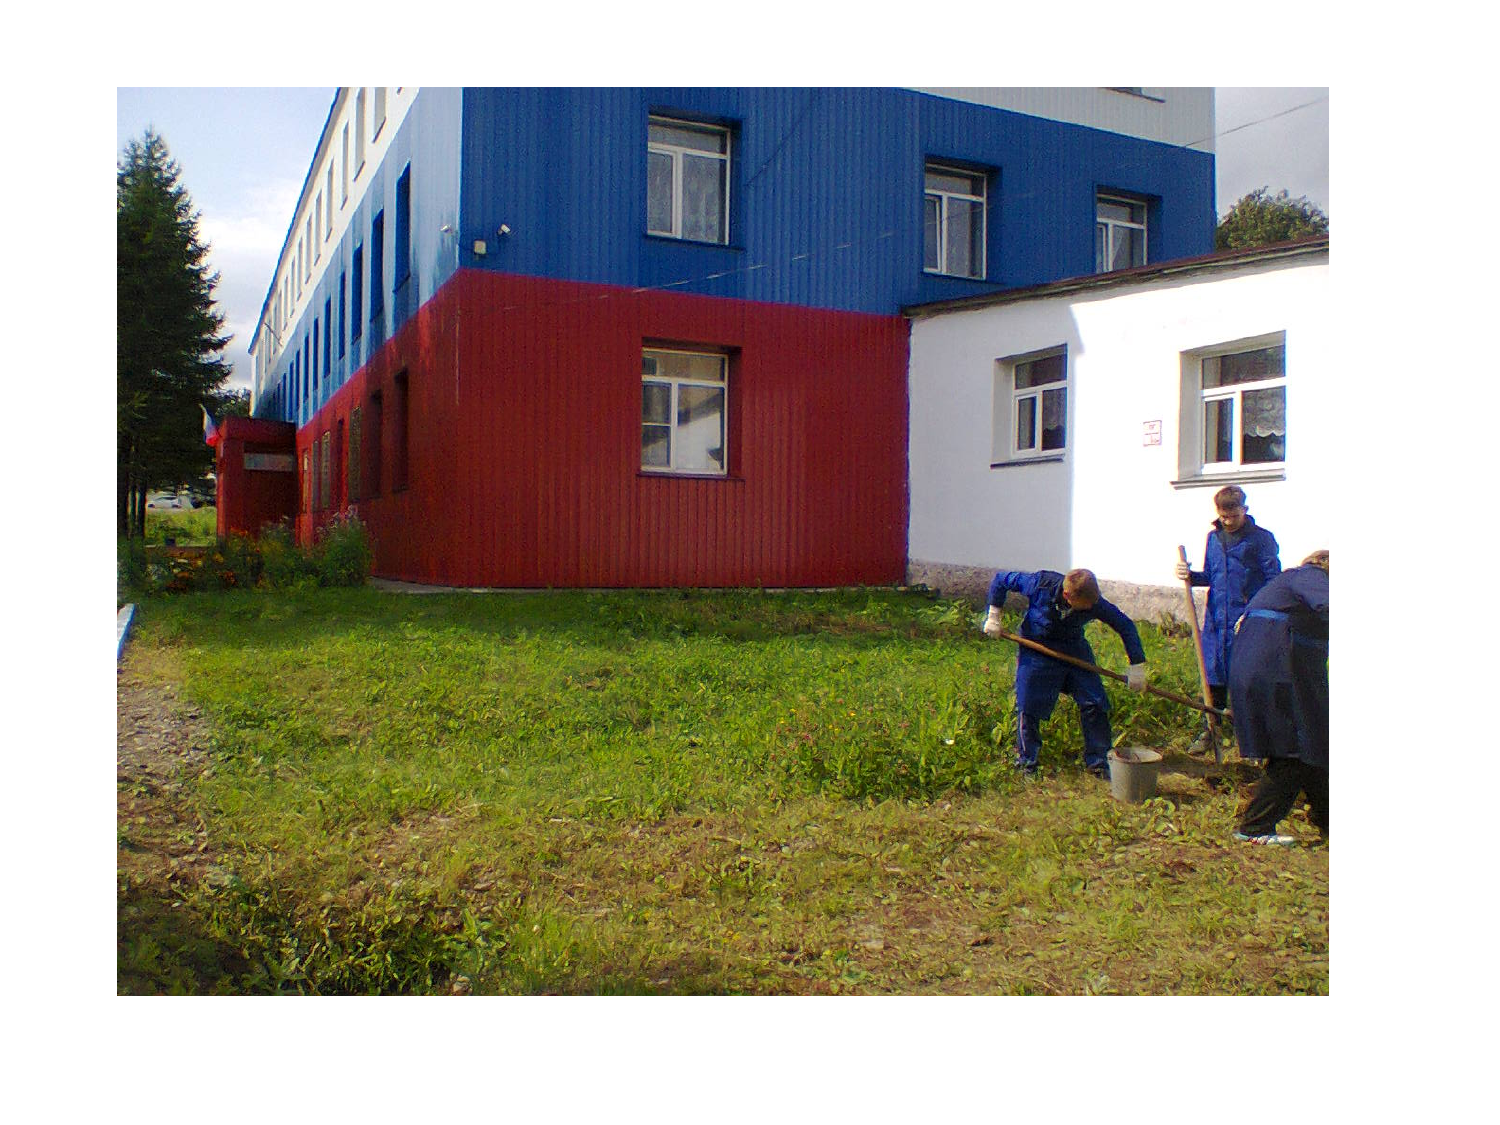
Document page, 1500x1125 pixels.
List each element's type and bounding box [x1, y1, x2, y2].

picture [117, 87, 1329, 997]
